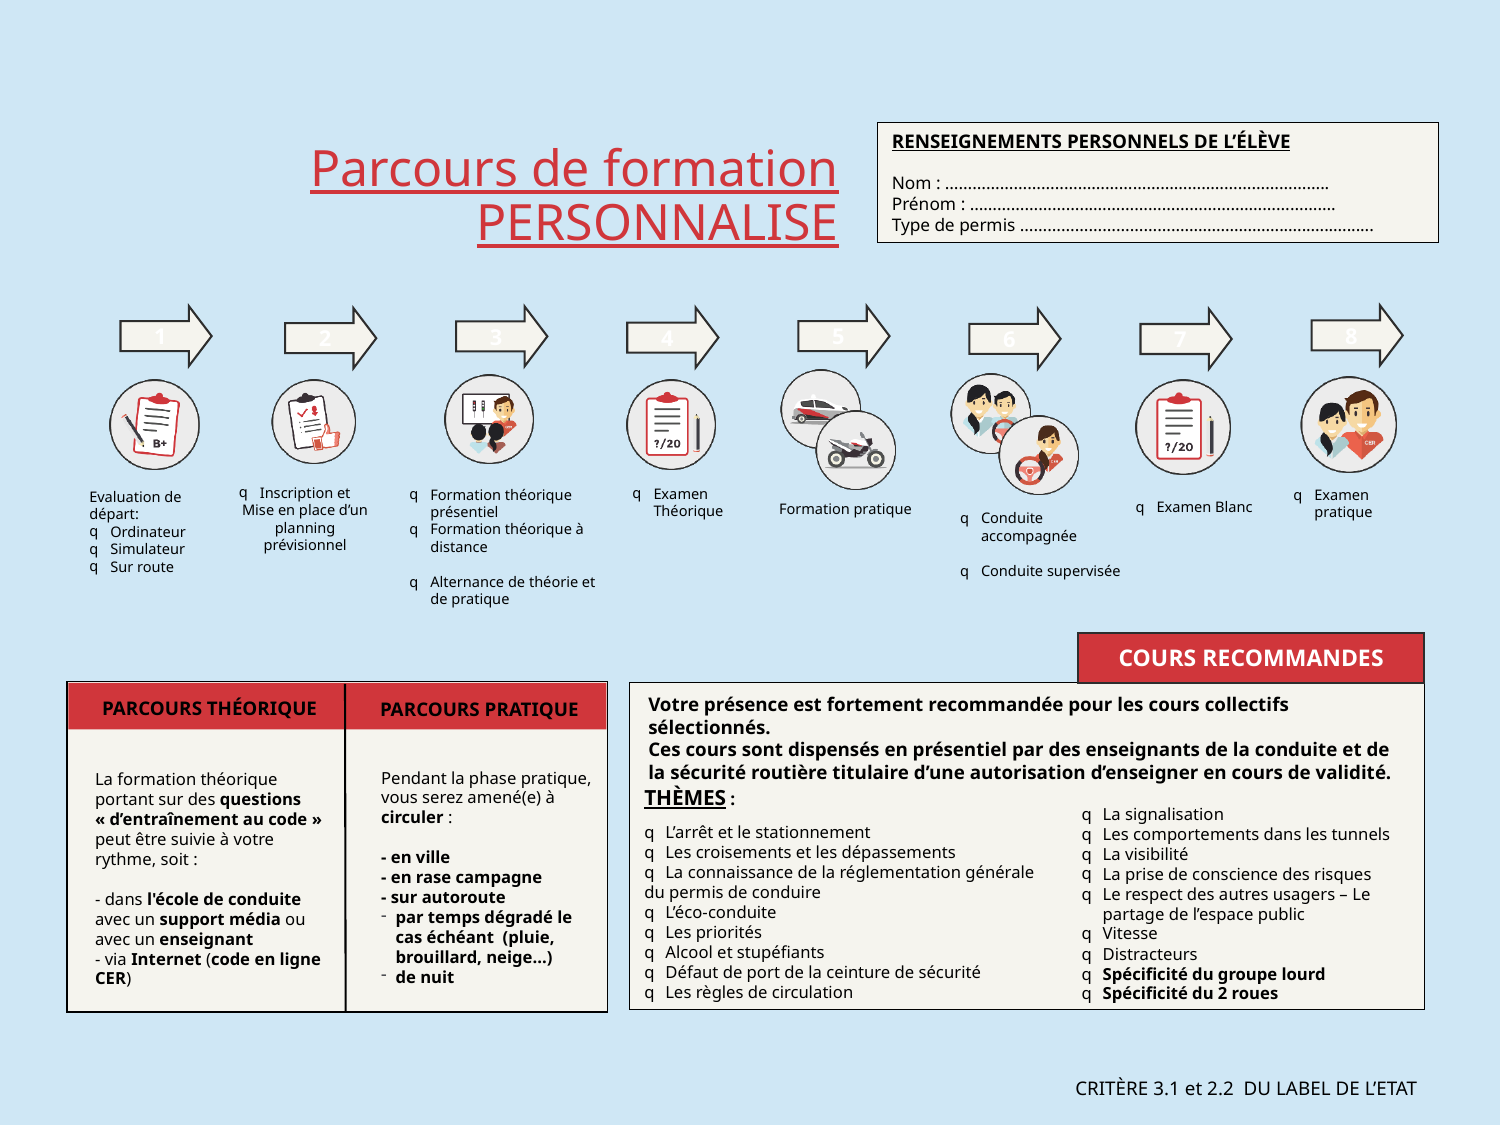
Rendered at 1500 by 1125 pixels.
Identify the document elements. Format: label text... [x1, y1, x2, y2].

text_box Examen pratique [1278, 478, 1426, 529]
text_box RENSEIGNEMENTS PERSONNELS DE L’ÉLÈVE Nom : ……………………..…………………………..…………………….. Prénom : ……………………...………………………….…………………. Type de permis ……………………………............................................. [877, 122, 1439, 243]
text_box COURS RECOMMANDES [1078, 632, 1425, 684]
text_box THÈMES : L’arrêt et le stationnement Les croisements et les dépassements La connaissance de la réglementation générale du permis de conduire L’éco-conduite Les priorités Alcool et stupéfiants Défaut de port de la ceinture de sécurité Les règles de circulation [629, 682, 1425, 1010]
picture [1135, 379, 1231, 475]
text_box PARCOURS THÉORIQUE [87, 689, 344, 727]
text_box 4 [627, 307, 719, 368]
text_box Formation théorique présentiel Formation théorique à distance Alternance de théorie et de pratique [394, 477, 626, 638]
text_box Votre présence est fortement recommandée pour les cours collectifs sélectionnés. Ces cours sont dispensés en présentiel par des enseignants de la conduite et de la sécurité routière titulaire d’une autorisation d’enseigner en cours de validité. [633, 685, 1425, 791]
text_box 1 [120, 306, 212, 367]
picture [109, 379, 200, 470]
title Parcours de formation PERSONNALISE [46, 135, 854, 241]
text_box Examen Théorique [617, 477, 765, 528]
text_box 5 [798, 306, 890, 367]
text_box Formation pratique [764, 492, 941, 546]
text_box 3 [456, 306, 548, 367]
text_box La formation théorique portant sur des questions « d’entraînement au code » peut être suivie à votre rythme, soit : - dans l'école de conduite avec un support média ou avec un enseignant - via Internet (code en ligne CER) [80, 761, 338, 996]
picture [271, 379, 356, 464]
picture [626, 379, 716, 470]
text_box Evaluation de départ: Ordinateur Simulateur Sur route [74, 480, 222, 583]
text_box Inscription et Mise en place d’un planning prévisionnel [199, 476, 391, 562]
text_box [67, 681, 608, 1013]
text_box Examen Blanc [1120, 490, 1268, 541]
picture [780, 369, 896, 490]
picture [1300, 376, 1397, 473]
text_box 7 [1140, 308, 1232, 369]
text_box Conduite accompagnée Conduite supervisée [945, 502, 1137, 587]
picture [950, 373, 1079, 495]
text_box Pendant la phase pratique, vous serez amené(e) à circuler : - en ville - en rase campagne - sur autoroute par temps dégradé le cas échéant (pluie, brouillard, neige...) de nuit [366, 760, 612, 995]
text_box 2 [285, 308, 377, 369]
text_box CRITÈRE 3.1 et 2.2 DU LABEL DE L’ETAT [1060, 1069, 1470, 1107]
text_box La signalisation Les comportements dans les tunnels La visibilité La prise de conscience des risques Le respect des autres usagers – Le partage de l’espace public Vitesse Distracteurs Spécificité du groupe lourd Spécificité du 2 roues [1066, 796, 1413, 1011]
picture [444, 374, 534, 464]
text_box 6 [969, 308, 1061, 369]
text_box PARCOURS PRATIQUE [365, 690, 619, 728]
text_box 8 [1311, 305, 1403, 366]
